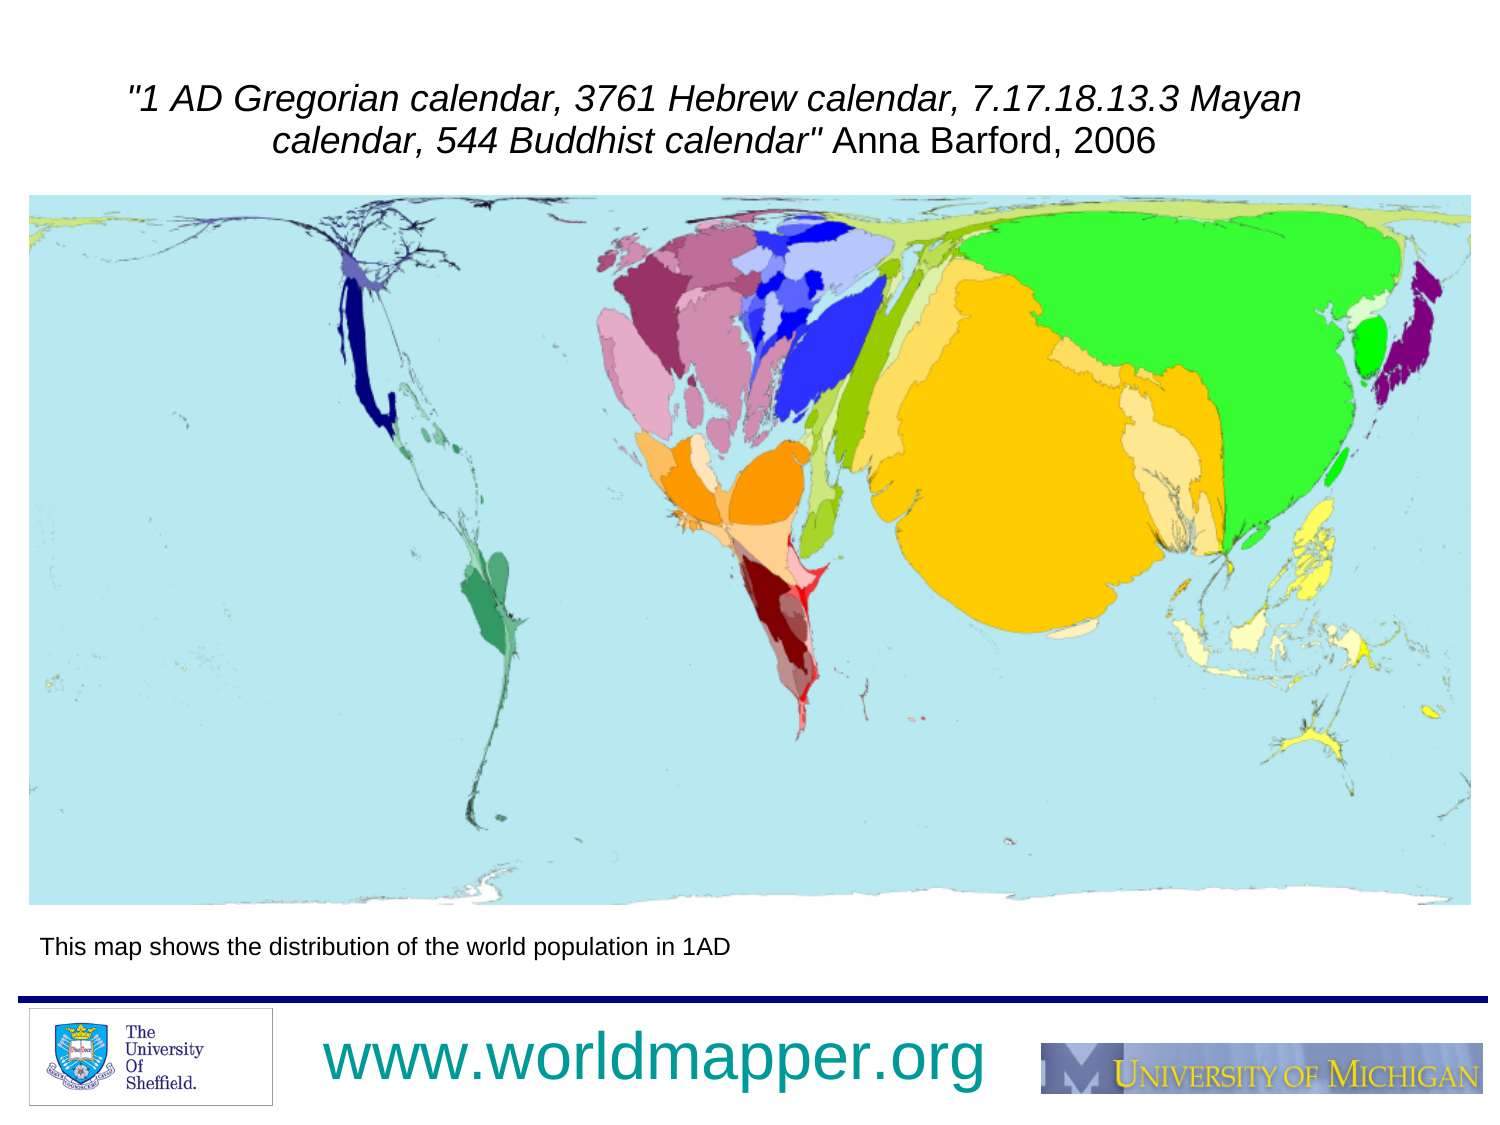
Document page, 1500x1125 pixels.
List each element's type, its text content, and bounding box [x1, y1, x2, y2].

text_box This map shows the distribution of the world population in 1AD [24, 925, 748, 969]
picture [1041, 1043, 1483, 1094]
picture [29, 1008, 273, 1106]
picture [29, 195, 1471, 905]
title "1 AD Gregorian calendar, 3761 Hebrew calendar, 7.17.18.13.3 Mayan calendar, 544 Buddhist calendar" Anna Barford, 2006 [76, 42, 1352, 195]
